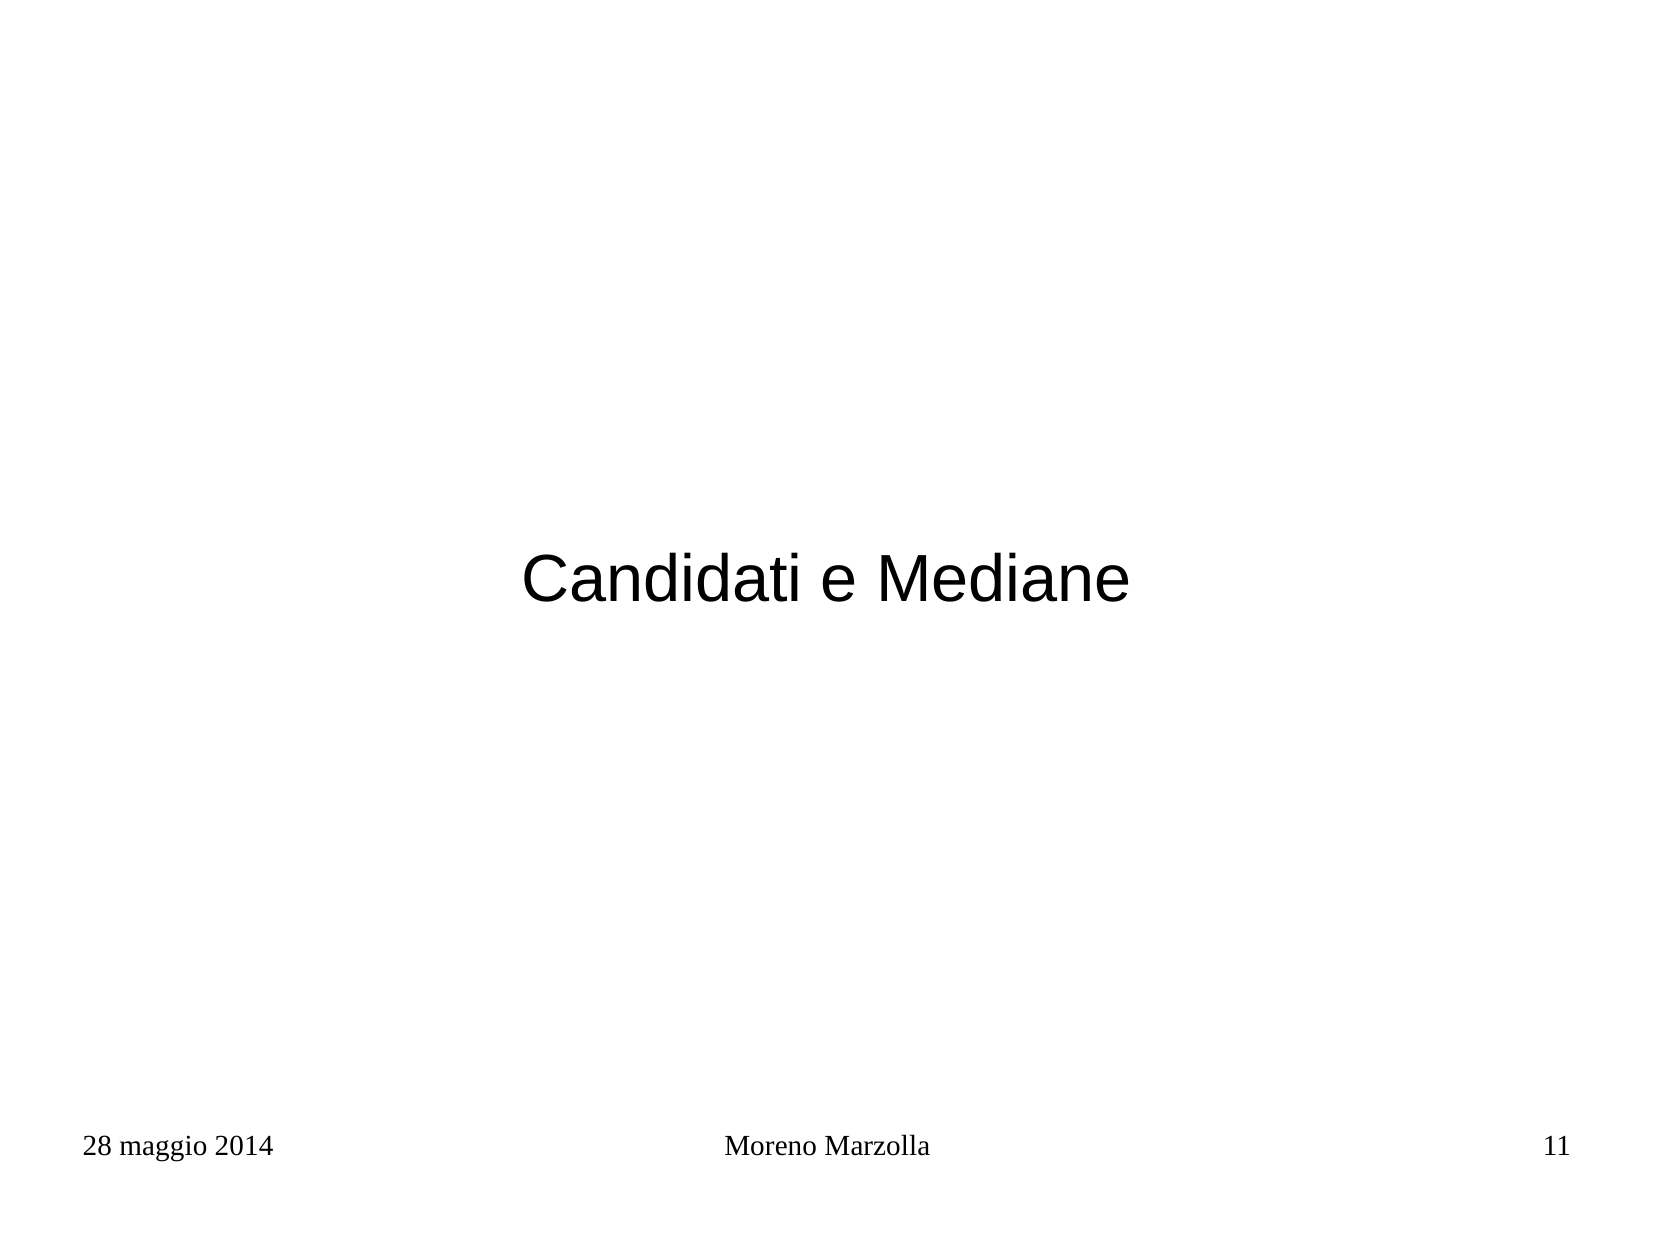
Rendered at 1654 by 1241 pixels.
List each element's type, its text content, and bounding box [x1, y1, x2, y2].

subtitle Candidati e Mediane [82, 49, 1571, 1107]
